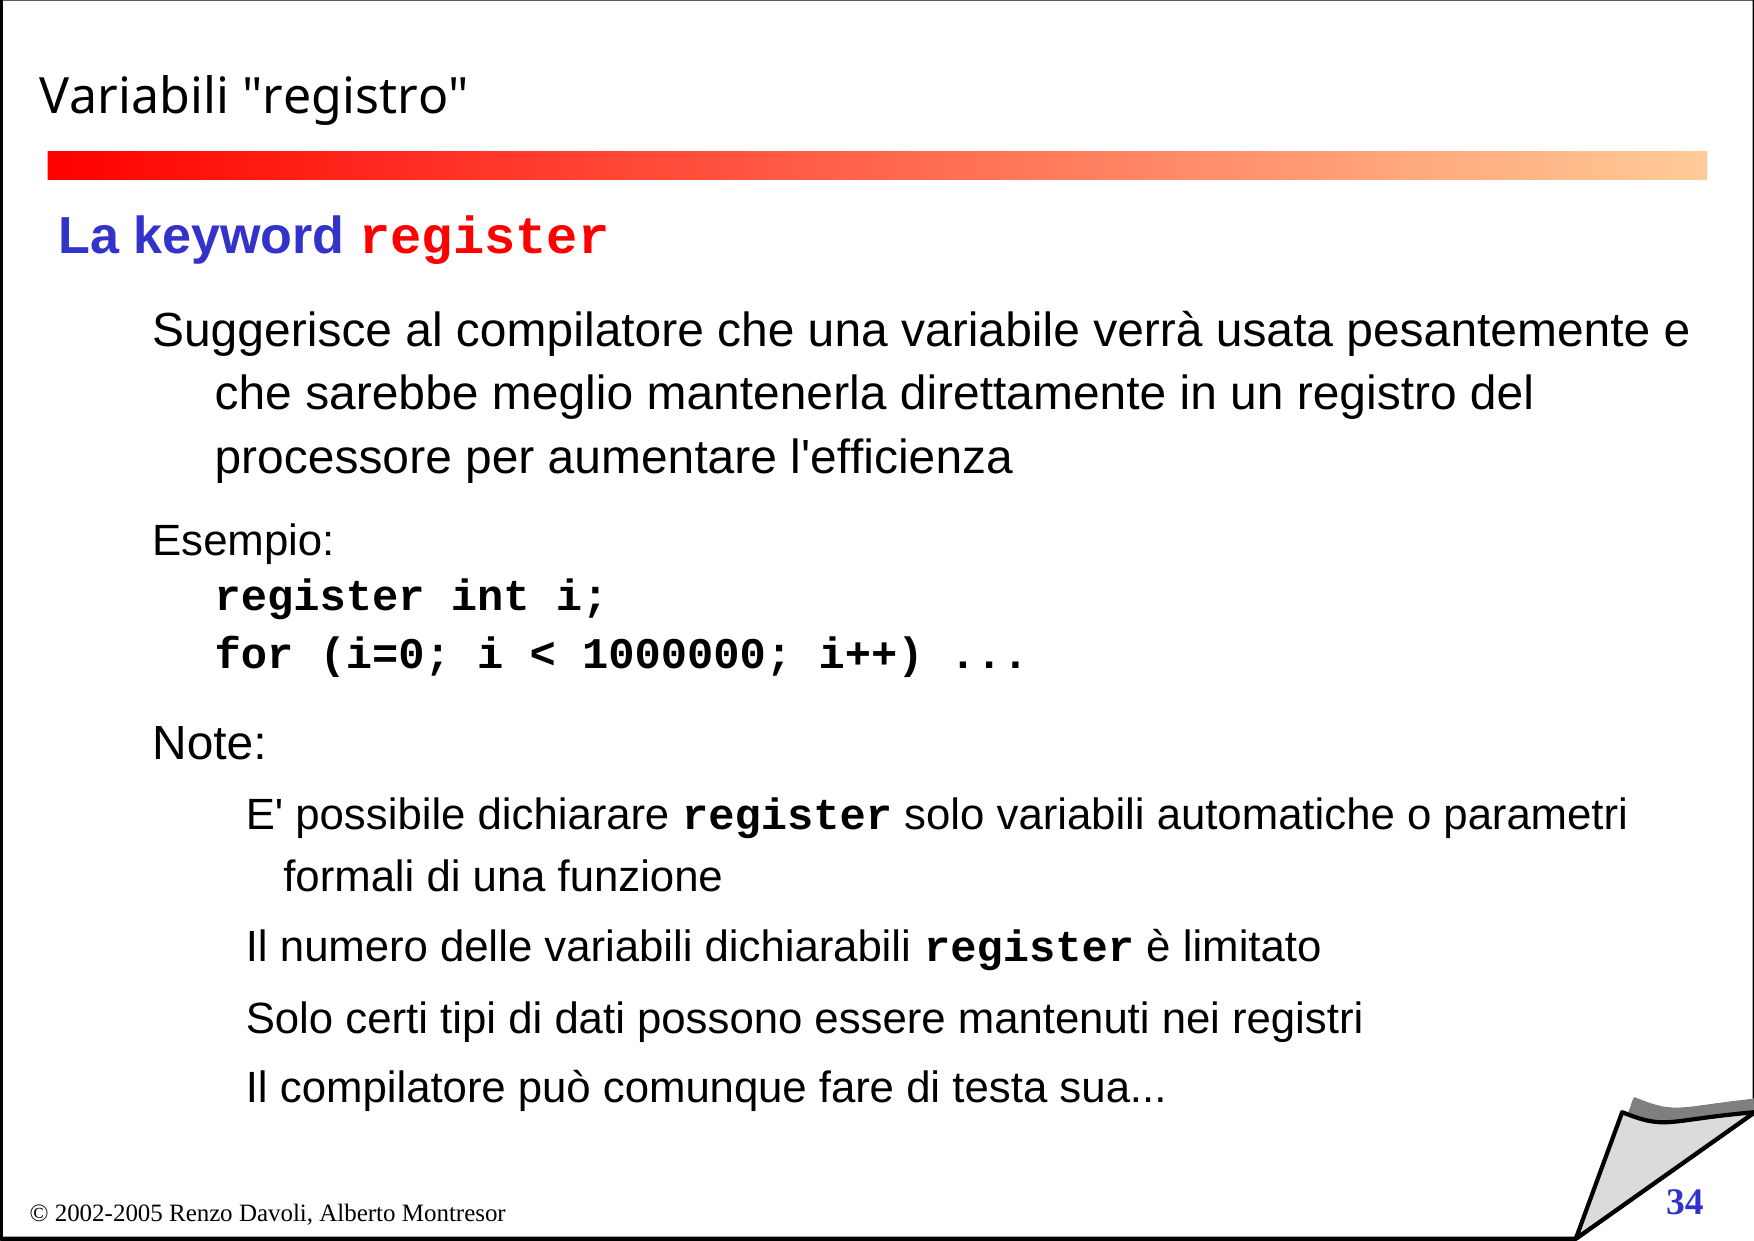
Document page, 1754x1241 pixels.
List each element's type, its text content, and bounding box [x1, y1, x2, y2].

text_box main [750, 151, 754, 179]
title Variabili "registro" [40, 49, 1714, 144]
list La keyword register Suggerisce al compilatore che una variabile verrà usata pesantemente e che sarebbe meglio mantenerla direttamente in un registro del processore per aumentare l'efficienza Esempio: register int i; for (i=0; i < 1000000; i++) ... Note: E' possibile dichiarare register solo variabili automatiche o parametri formali di una funzione Il numero delle variabili dichiarabili register è limitato Solo certi tipi di dati possono essere mantenuti nei registri Il compilatore può comunque fare di testa sua... [58, 206, 1696, 1168]
